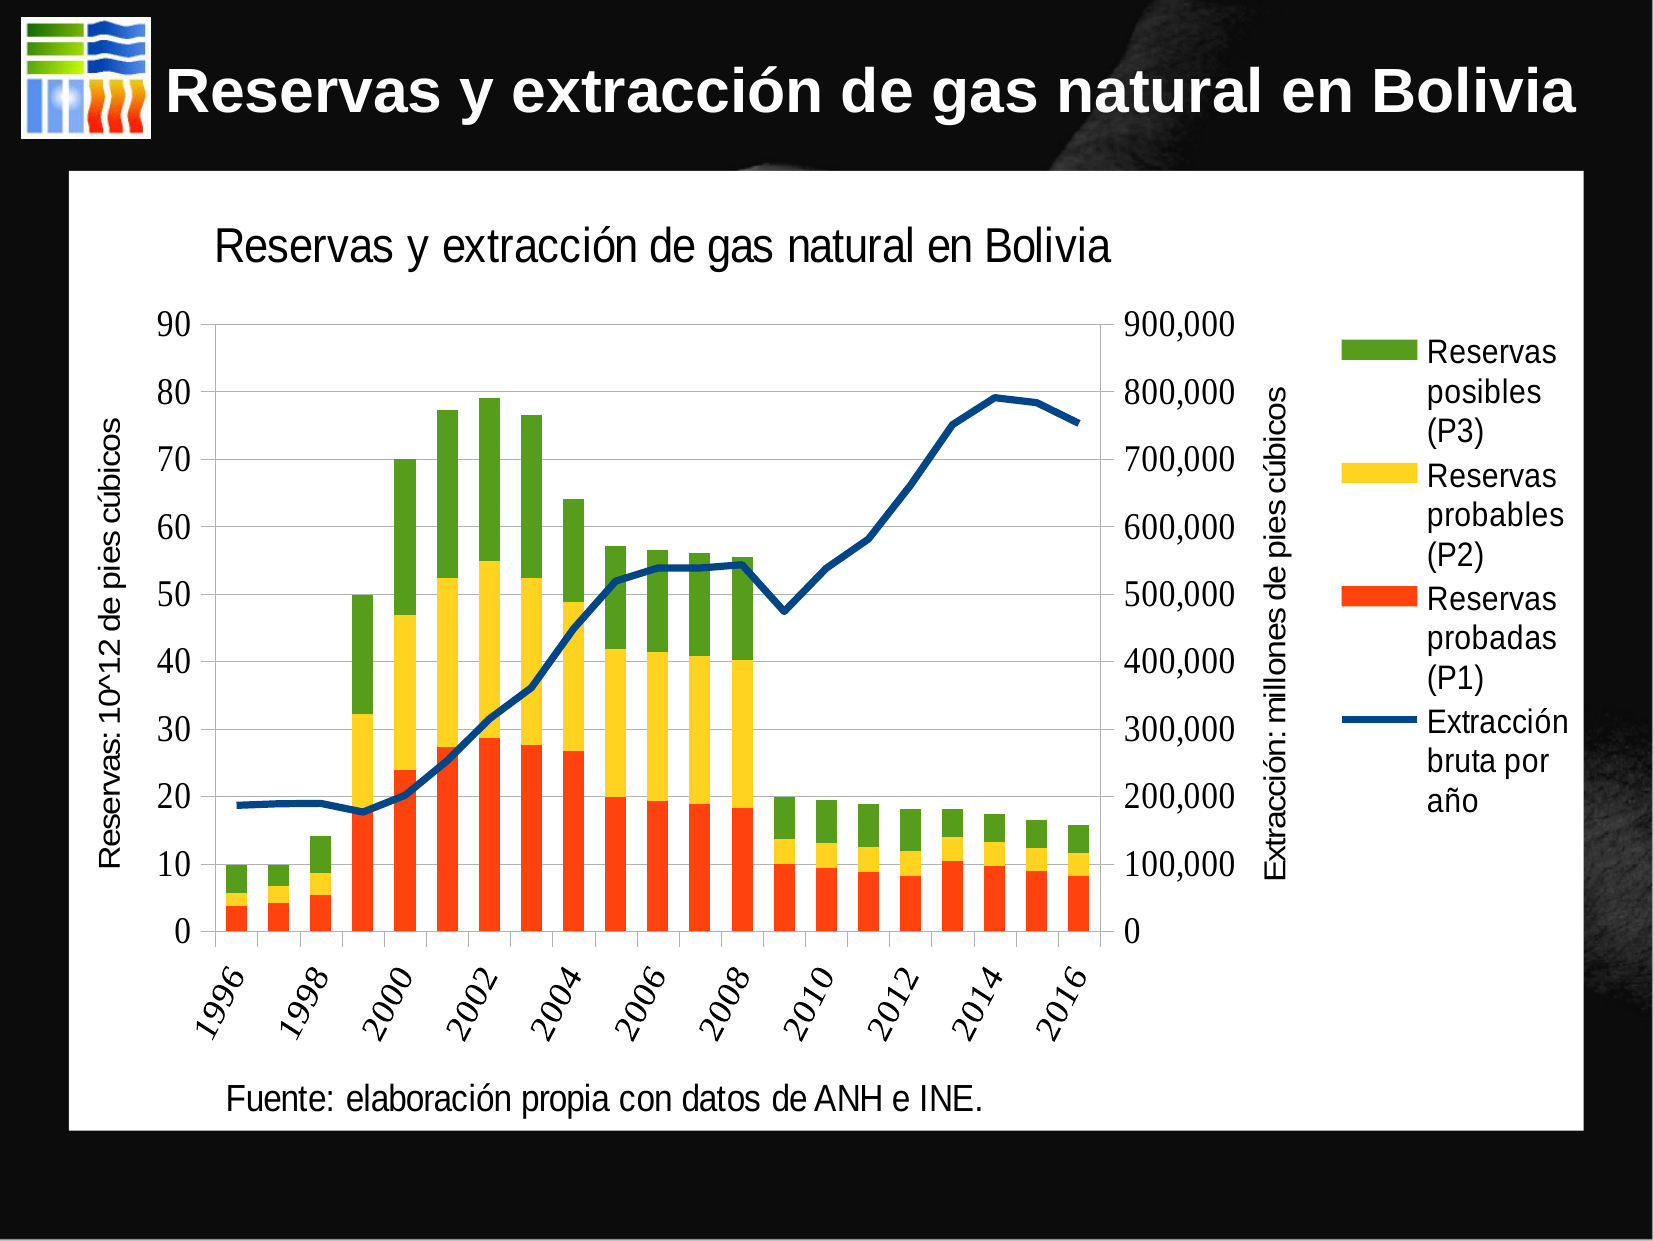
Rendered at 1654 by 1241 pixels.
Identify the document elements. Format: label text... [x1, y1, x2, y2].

picture [0, 0, 1654, 1241]
title Reservas y extracción de gas natural en Bolivia [165, 30, 1654, 152]
